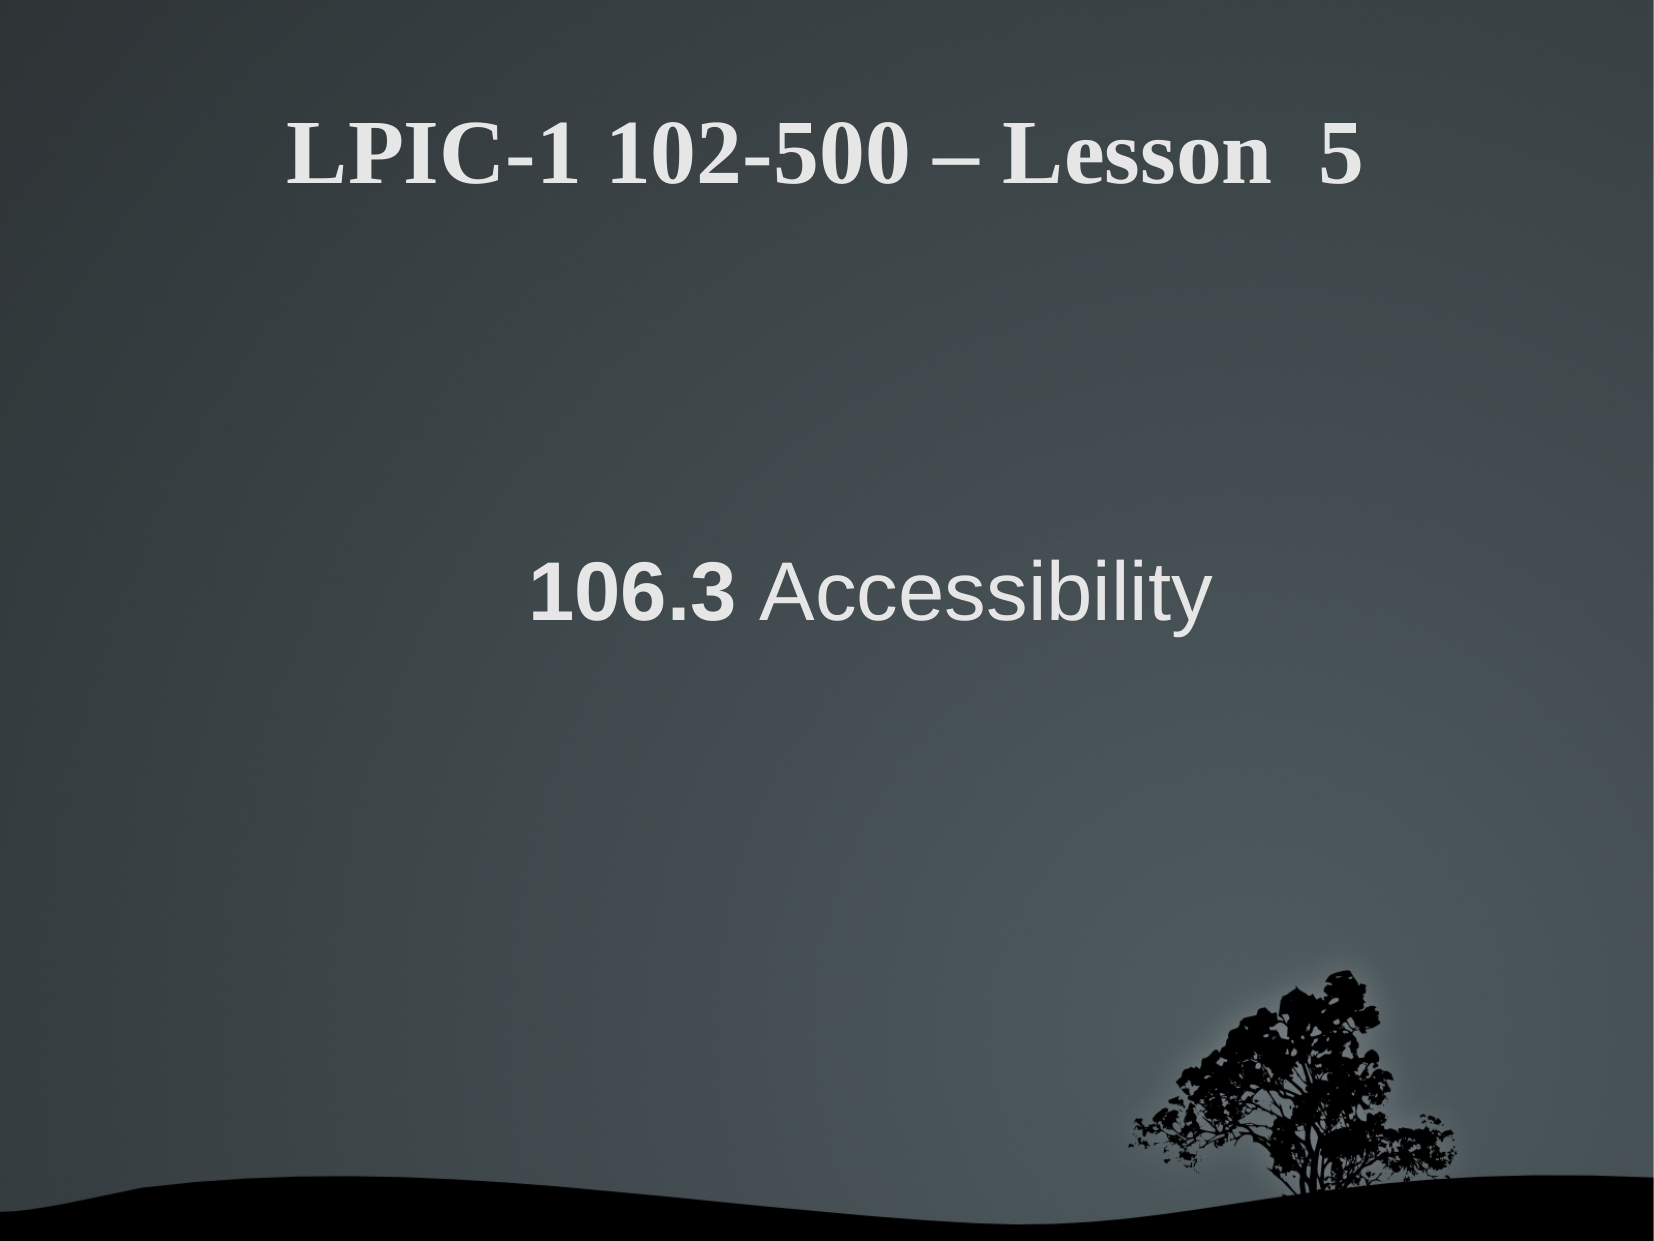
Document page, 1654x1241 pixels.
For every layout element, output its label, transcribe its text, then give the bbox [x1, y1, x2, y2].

list 106.3 Accessibility [82, 290, 1571, 1109]
title LPIC-1 102-500 – Lesson 5 [82, 49, 1571, 257]
picture [0, 0, 1654, 1241]
